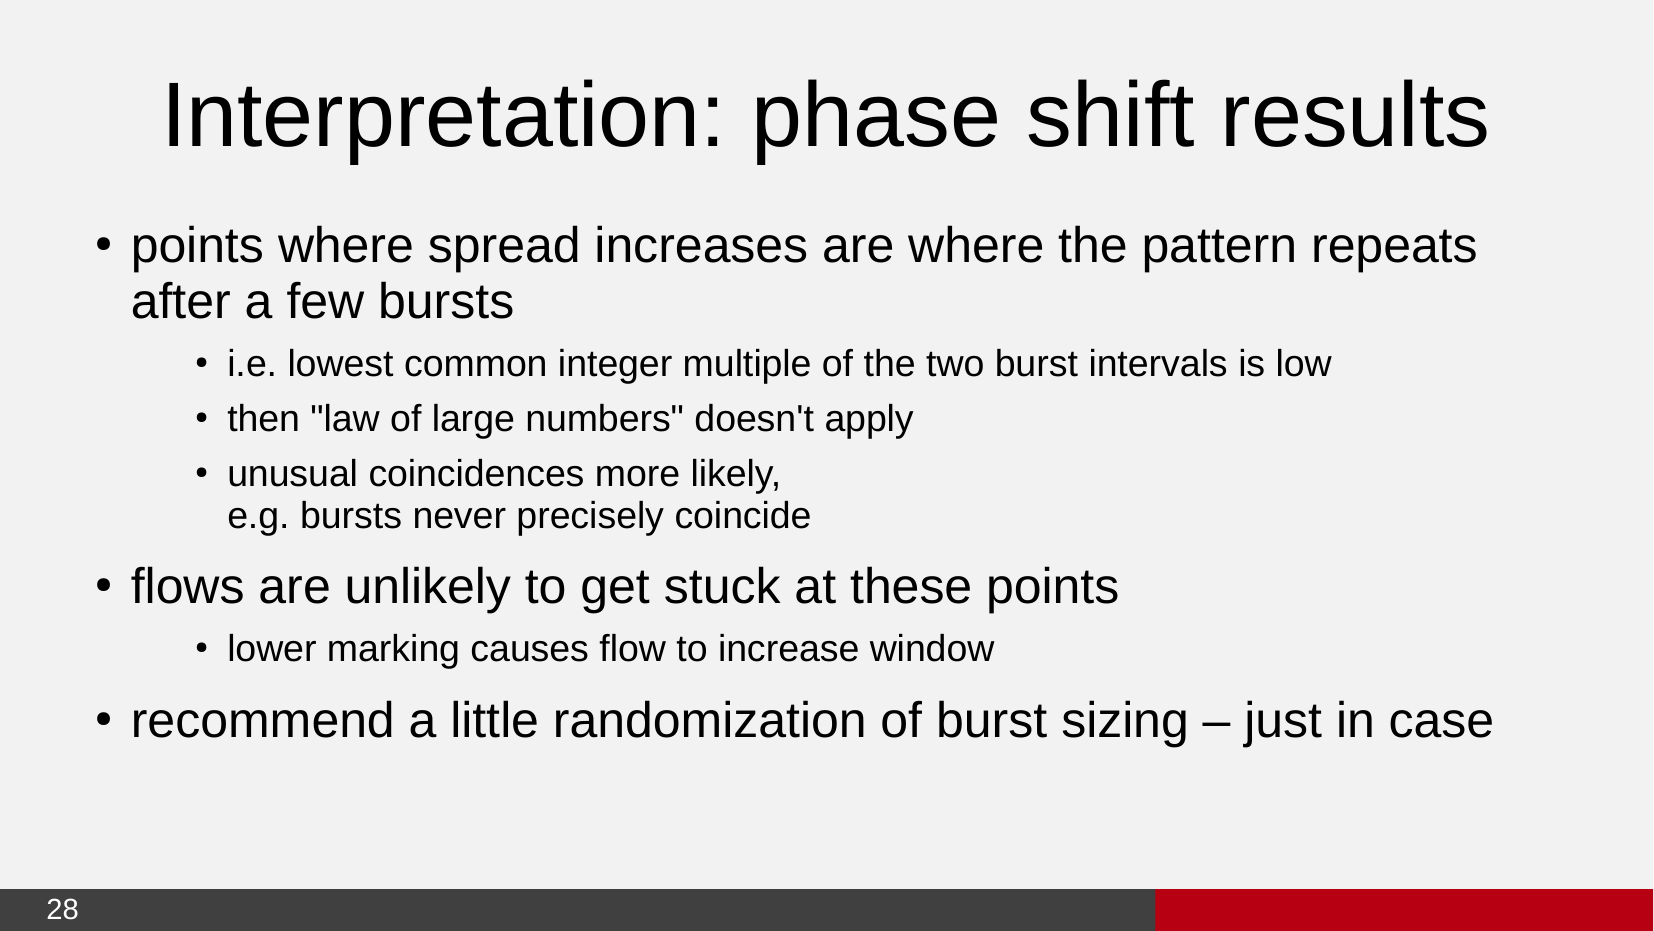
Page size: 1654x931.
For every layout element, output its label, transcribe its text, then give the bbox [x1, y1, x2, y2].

title Interpretation: phase shift results [82, 37, 1571, 193]
list points where spread increases are where the pattern repeats after a few bursts i.e. lowest common integer multiple of the two burst intervals is low then "law of large numbers" doesn't apply unusual coincidences more likely, e.g. bursts never precisely coincide flows are unlikely to get stuck at these points lower marking causes flow to increase window recommend a little randomization of burst sizing – just in case [82, 217, 1571, 757]
